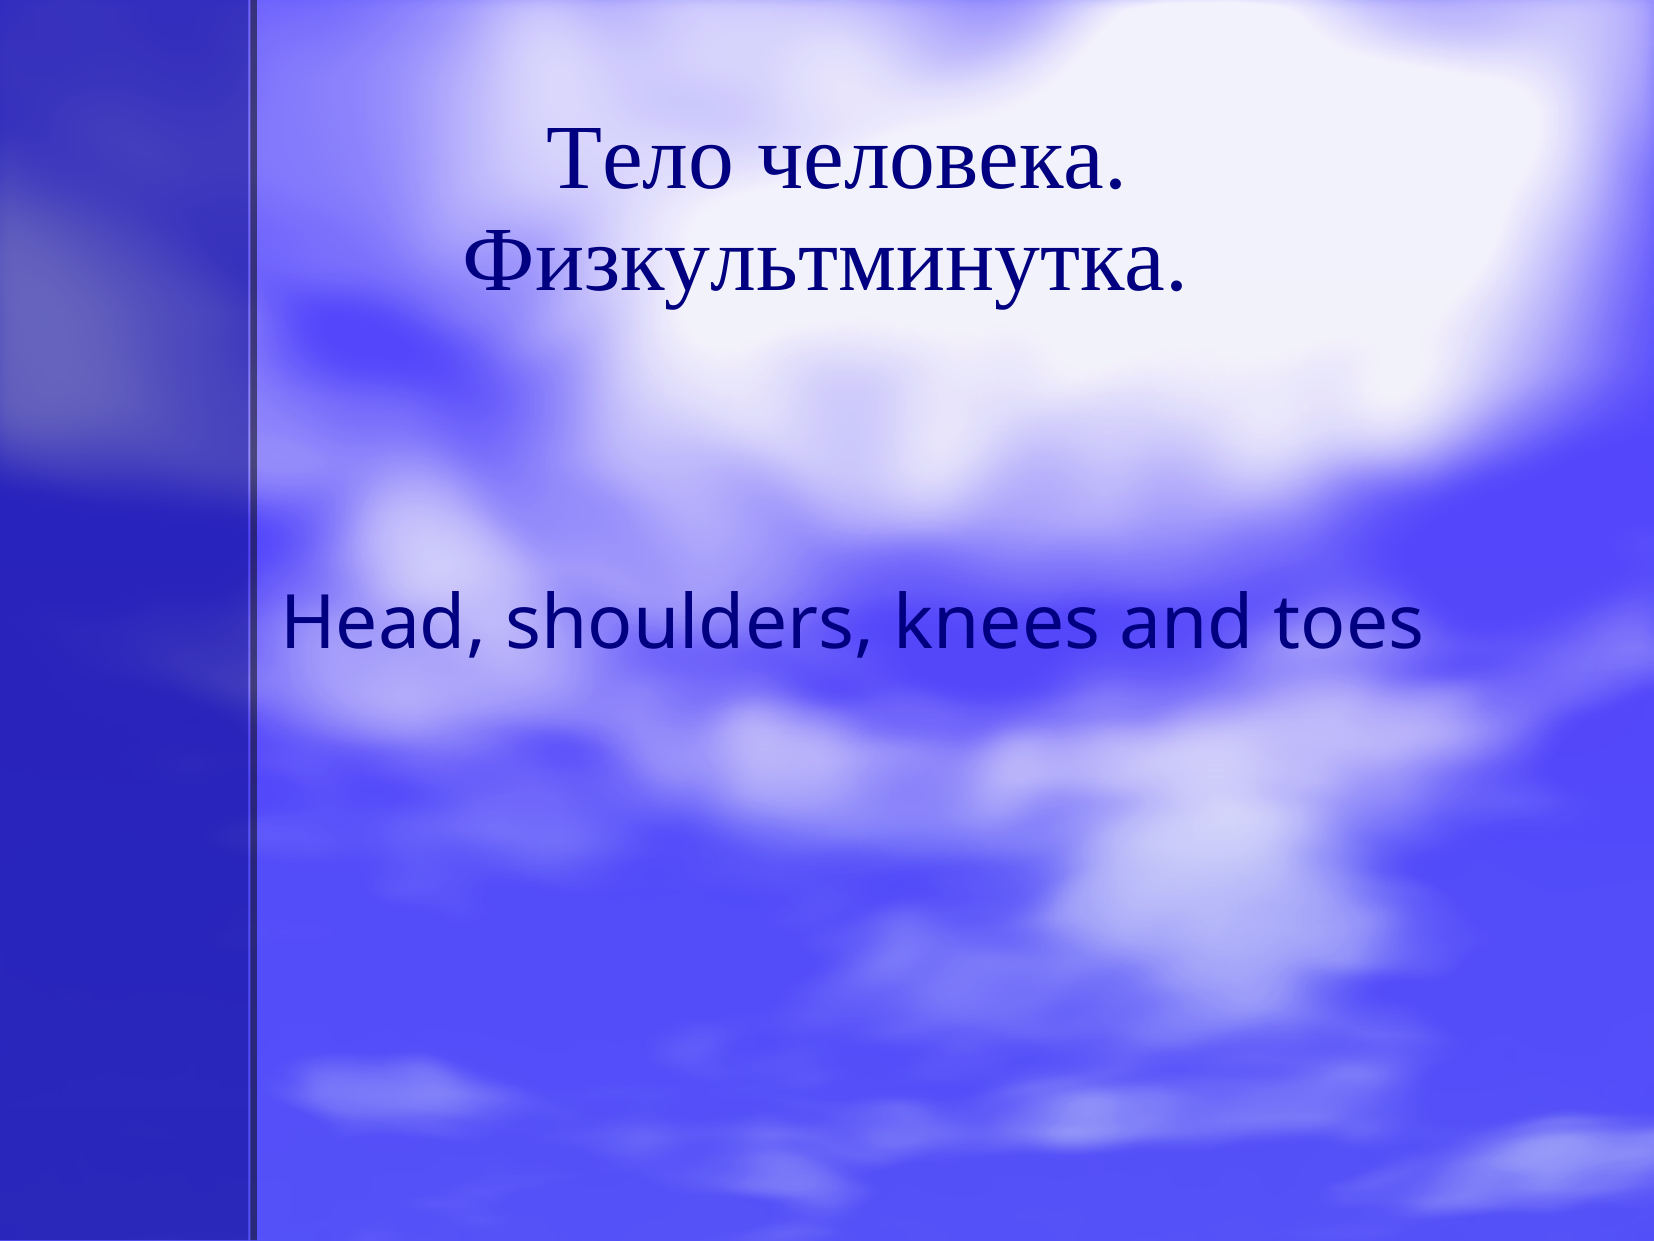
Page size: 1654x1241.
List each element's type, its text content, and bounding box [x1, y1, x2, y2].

text_box Head, shoulders, knees and toes [265, 561, 1447, 798]
title Тело человека. Физкультминутка. [119, 106, 1533, 310]
